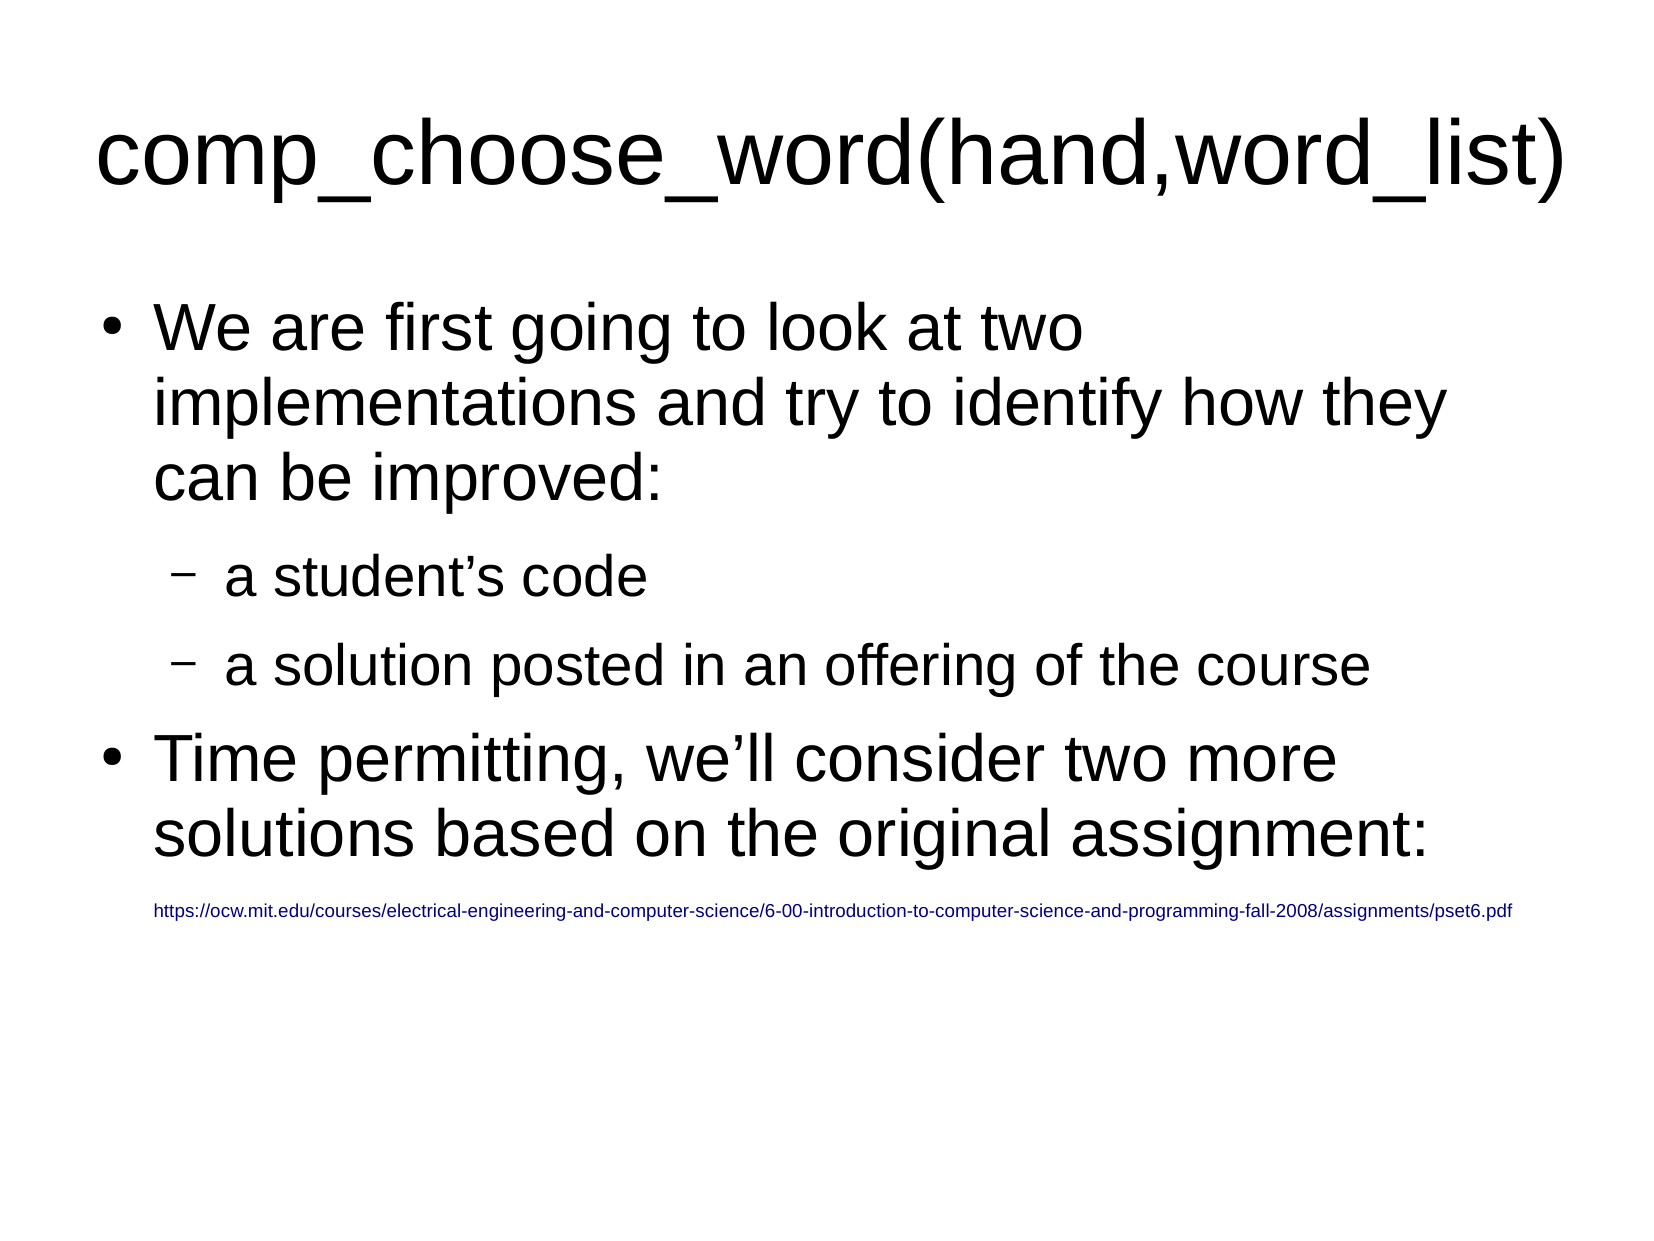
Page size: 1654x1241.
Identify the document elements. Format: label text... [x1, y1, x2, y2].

title comp_choose_word(hand,word_list) [47, 49, 1583, 257]
list We are first going to look at two implementations and try to identify how they can be improved: a student’s code a solution posted in an offering of the course Time permitting, we’ll consider two more solutions based on the original assignment: https://ocw.mit.edu/courses/electrical-engineering-and-computer-science/6-00-introduction-to-computer-science-and-programming-fall-2008/assignments/pset6.pdf [82, 290, 1571, 1010]
